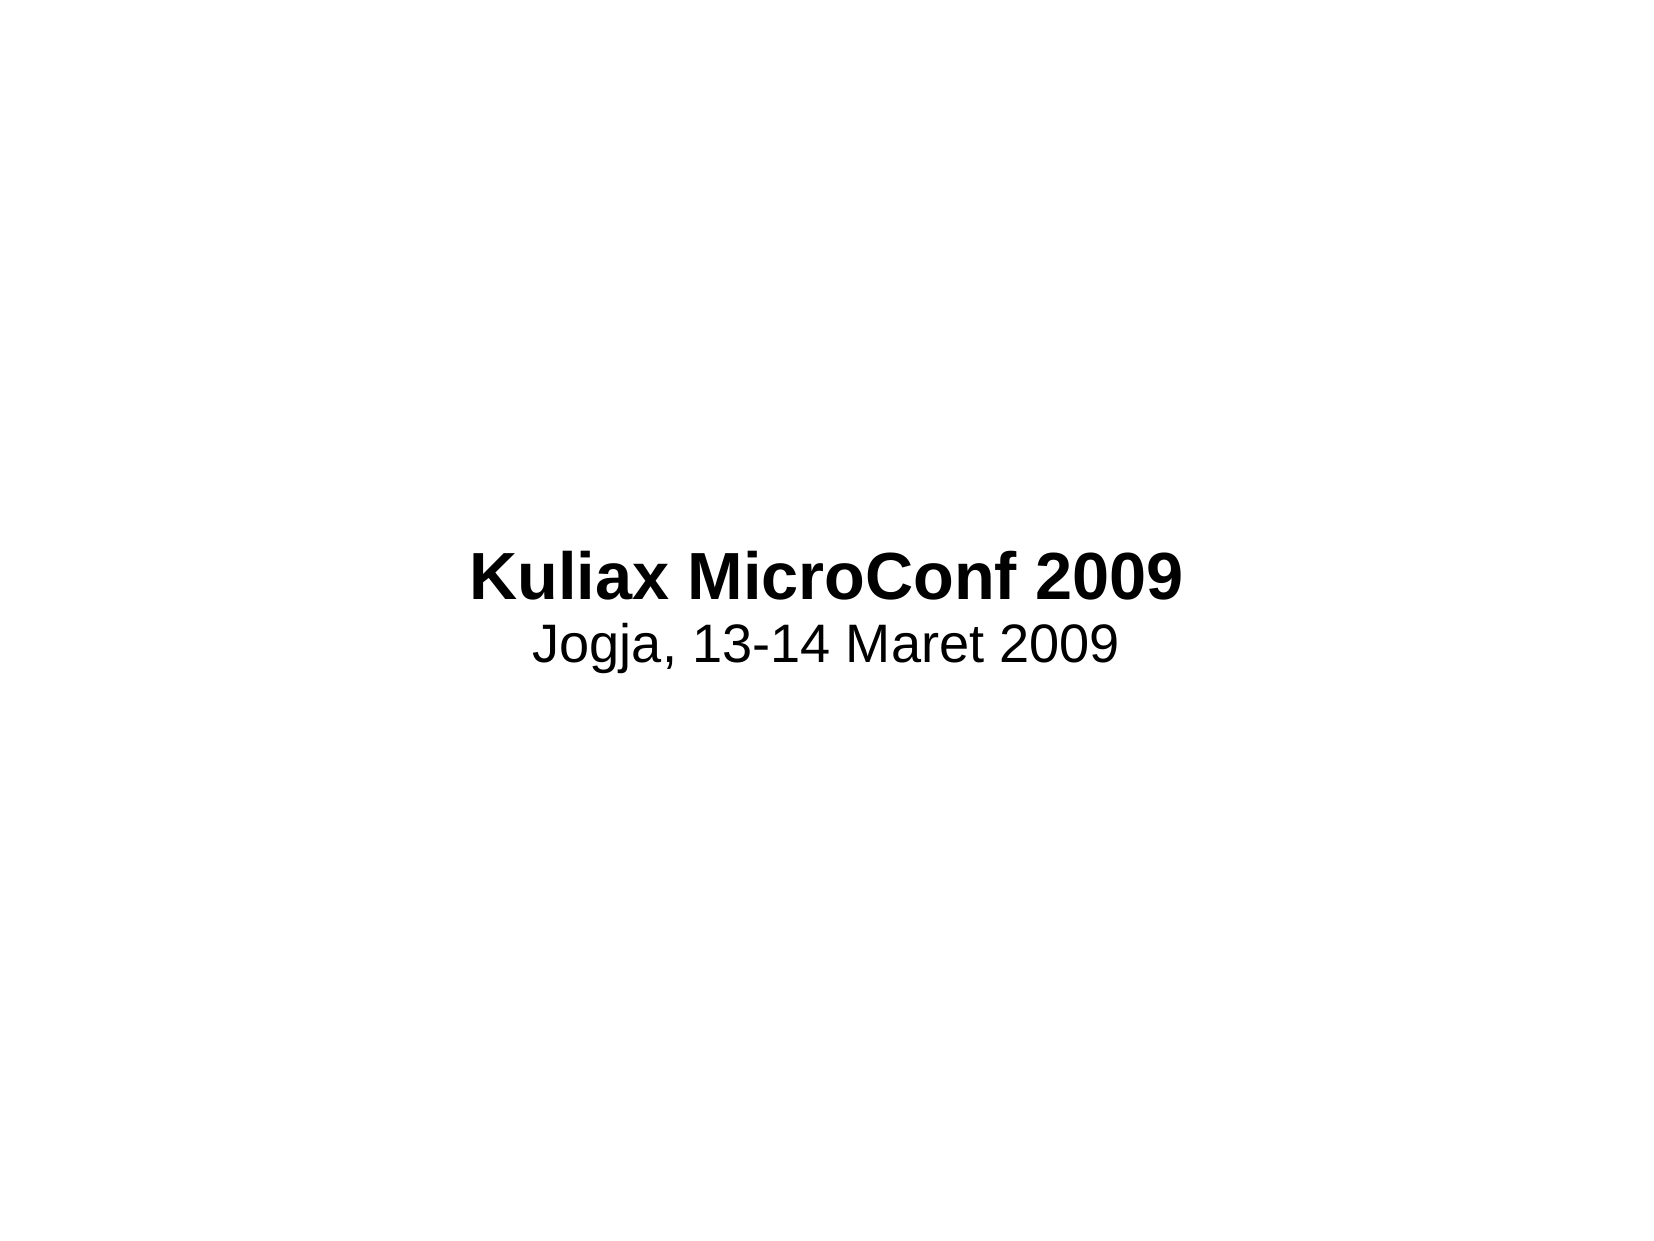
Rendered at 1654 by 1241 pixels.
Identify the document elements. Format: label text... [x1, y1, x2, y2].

subtitle Kuliax MicroConf 2009 Jogja, 13-14 Maret 2009 [82, 112, 1571, 1102]
